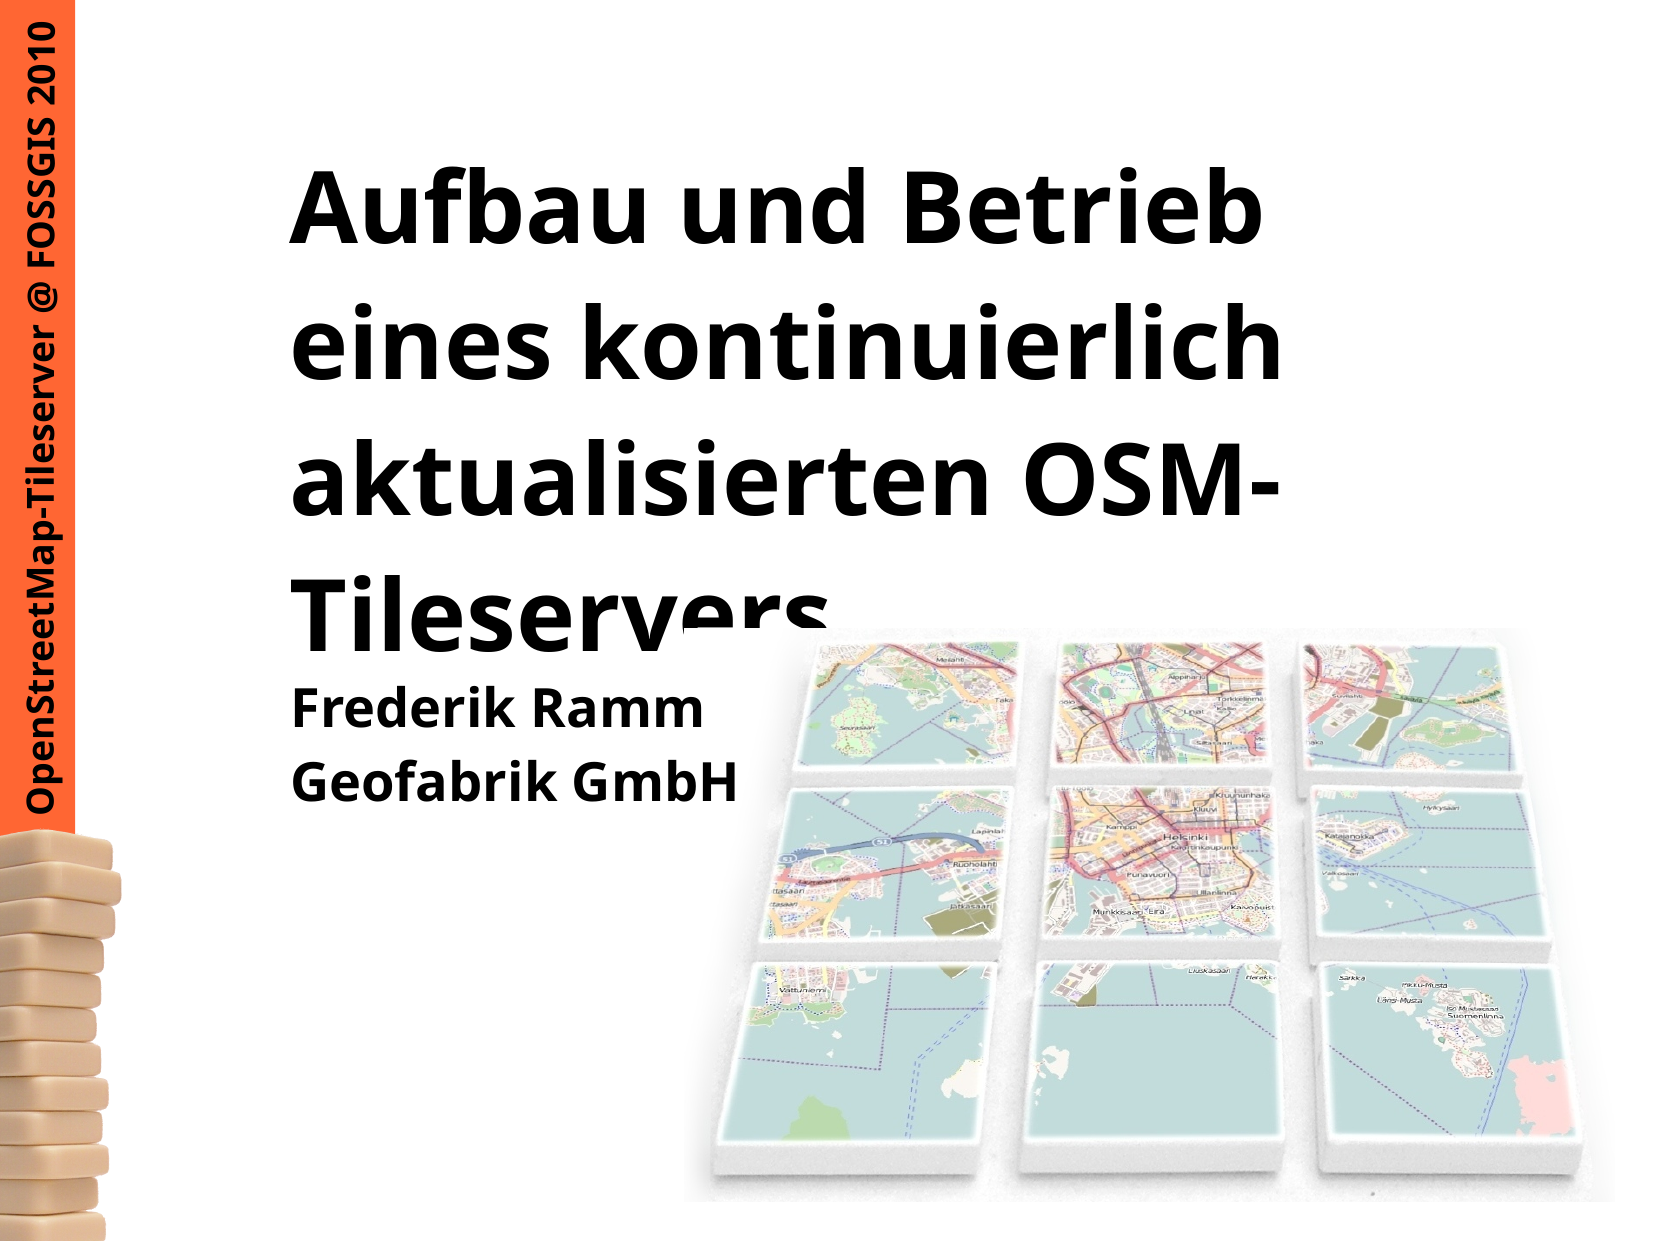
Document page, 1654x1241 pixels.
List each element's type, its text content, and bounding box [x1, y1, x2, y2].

text_box Frederik Ramm Geofabrik GmbH [275, 662, 764, 804]
text_box Aufbau und Betrieb eines kontinuierlich aktualisierten OSM-Tileservers [274, 128, 1437, 607]
picture [0, 816, 133, 1241]
picture [684, 628, 1615, 1202]
